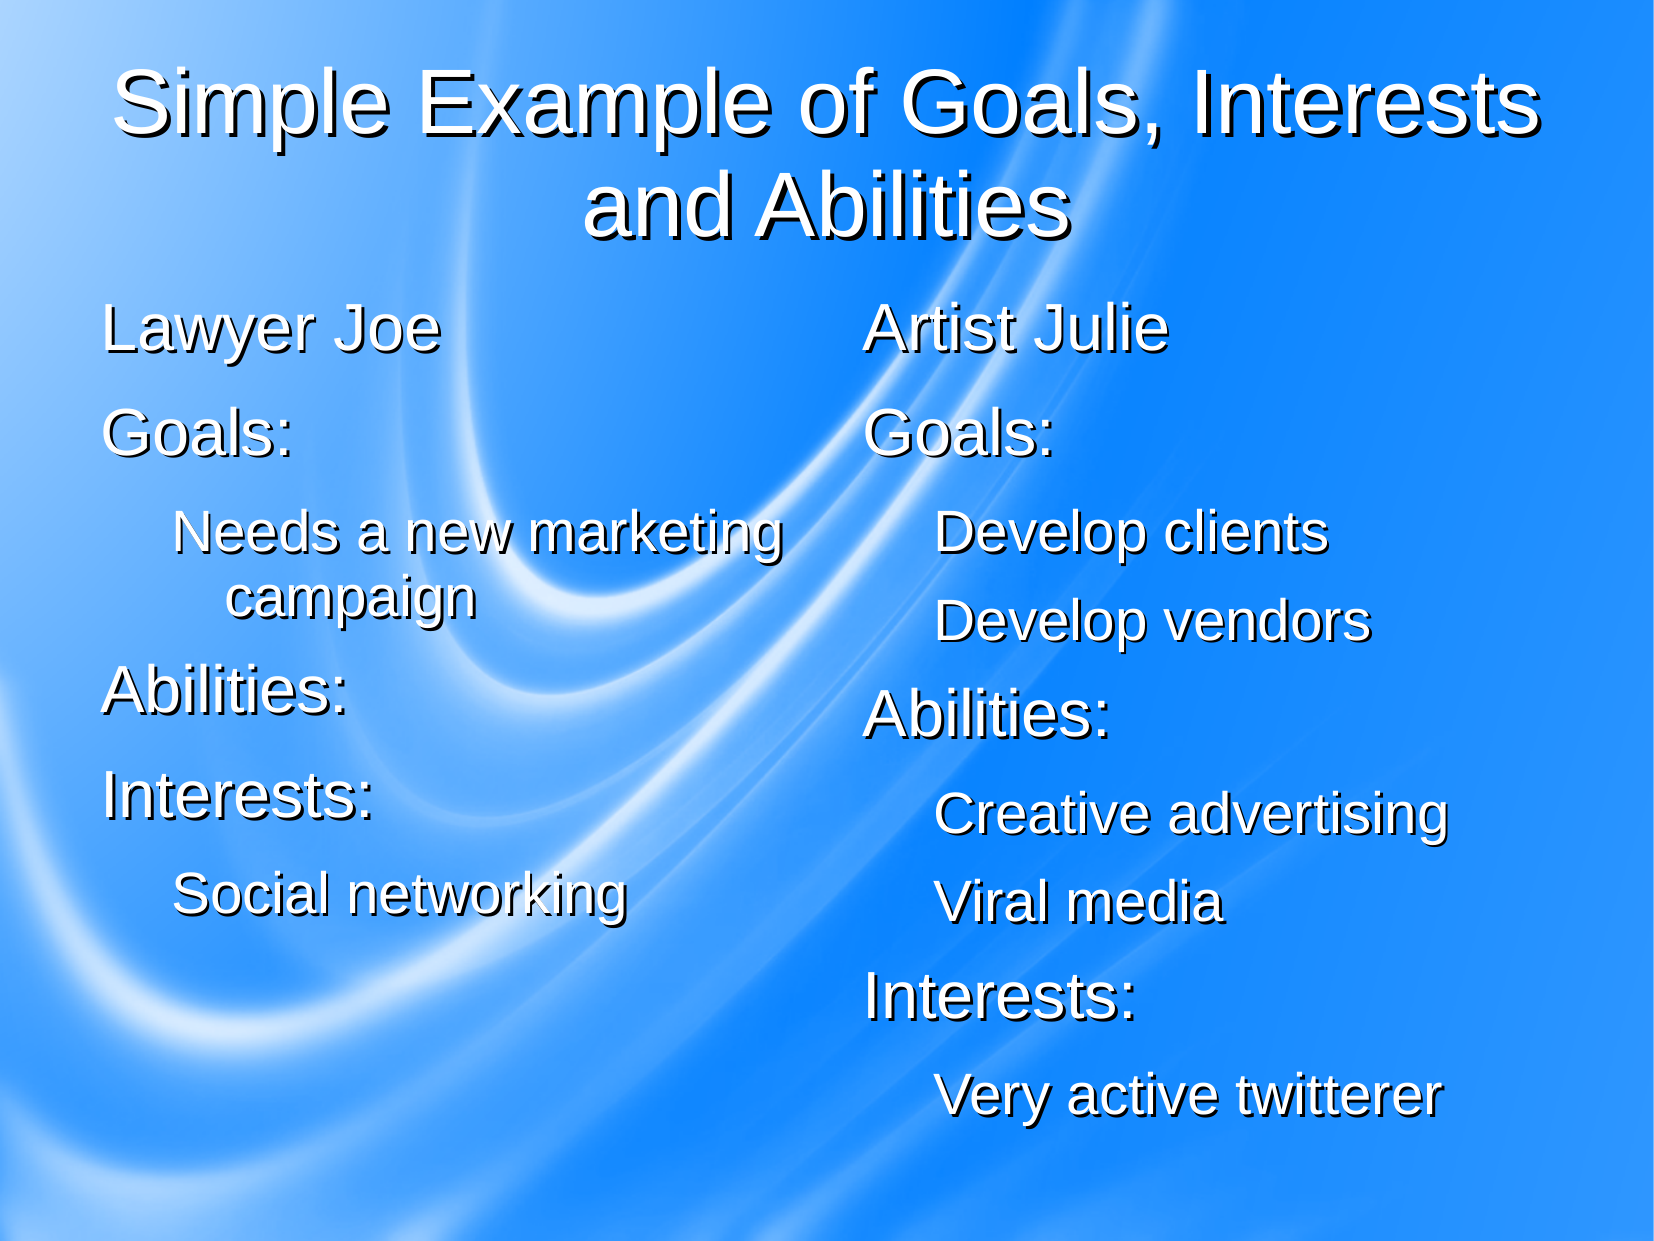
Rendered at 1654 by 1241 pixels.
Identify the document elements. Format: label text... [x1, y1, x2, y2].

title Simple Example of Goals, Interests and Abilities [82, 49, 1571, 257]
list Artist Julie Goals: Develop clients Develop vendors Abilities: Creative advertising Viral media Interests: Very active twitterer [845, 290, 1572, 1128]
list Lawyer Joe Goals: Needs a new marketing campaign Abilities: Interests: Social networking [82, 290, 809, 1109]
picture [0, 0, 1654, 1241]
